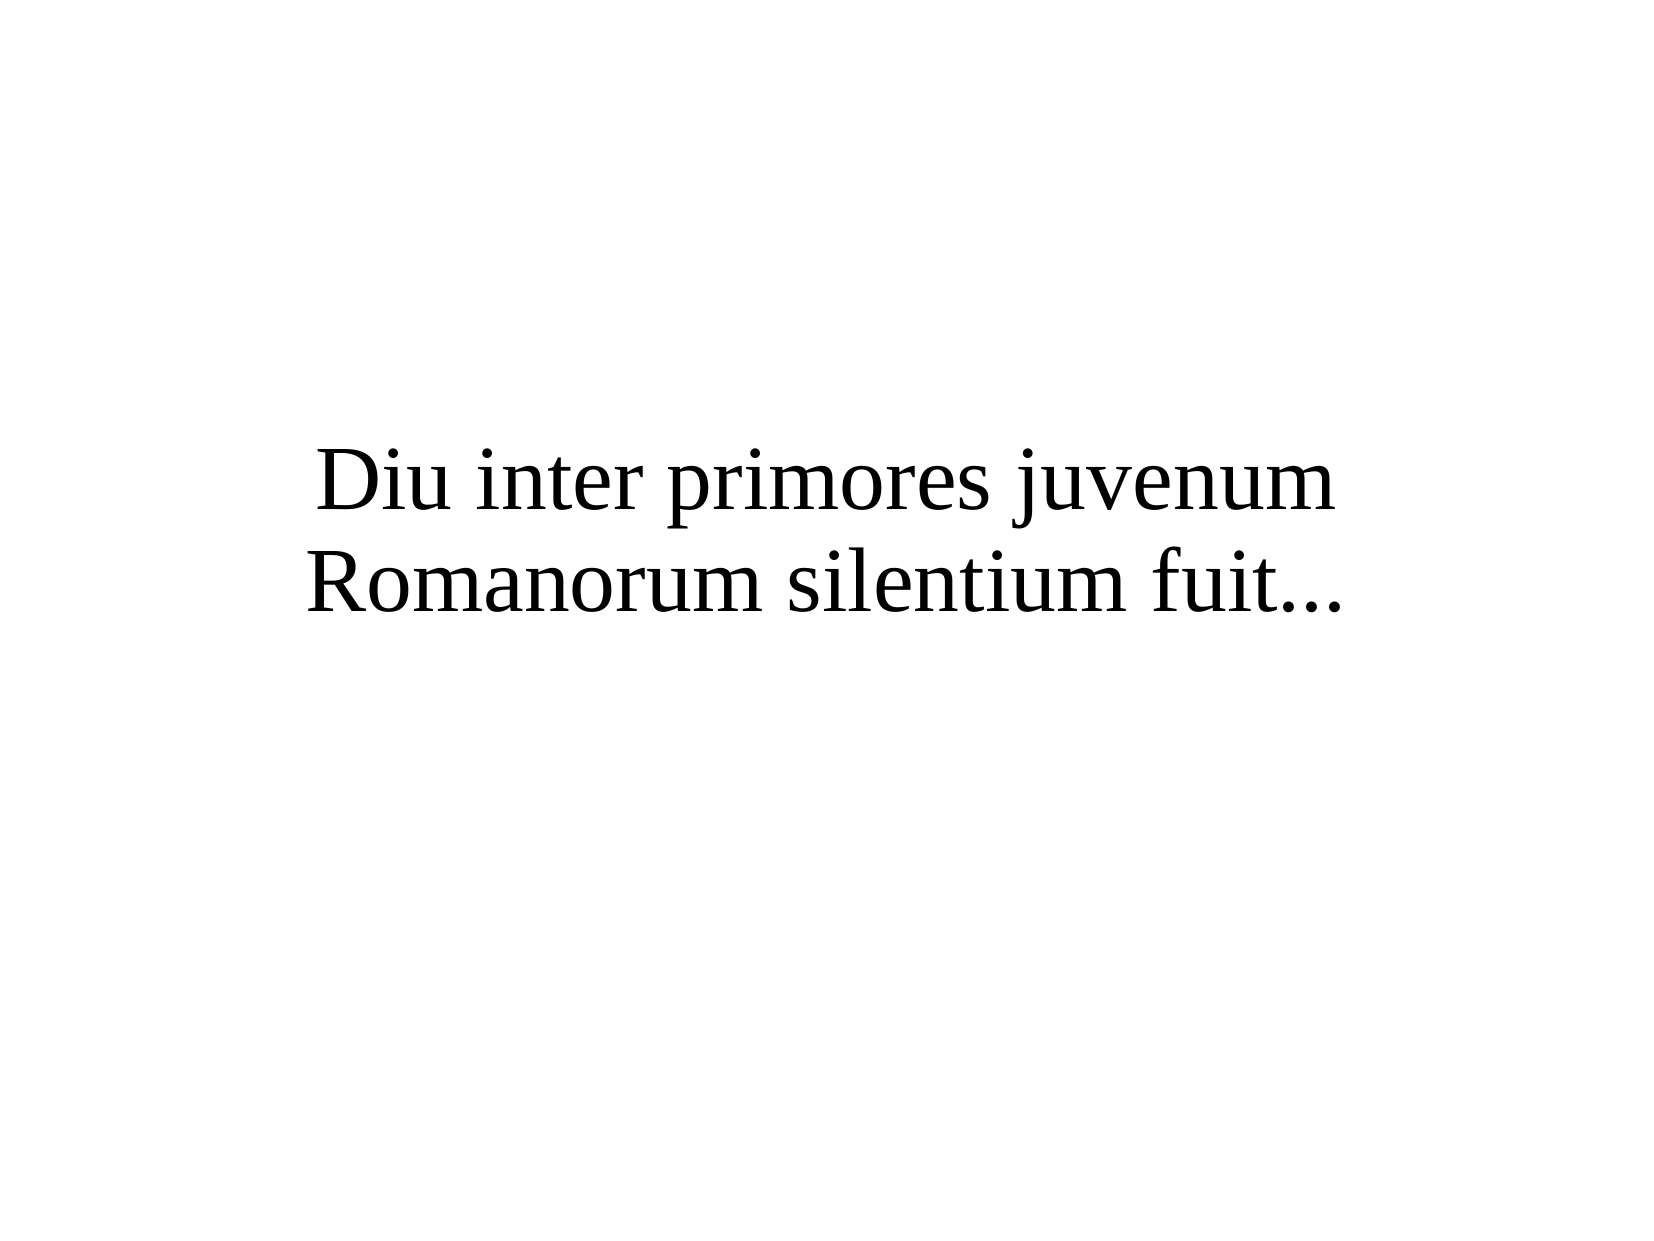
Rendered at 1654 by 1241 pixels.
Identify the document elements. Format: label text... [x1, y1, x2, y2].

subtitle Diu inter primores juvenum Romanorum silentium fuit... [82, 49, 1571, 1010]
